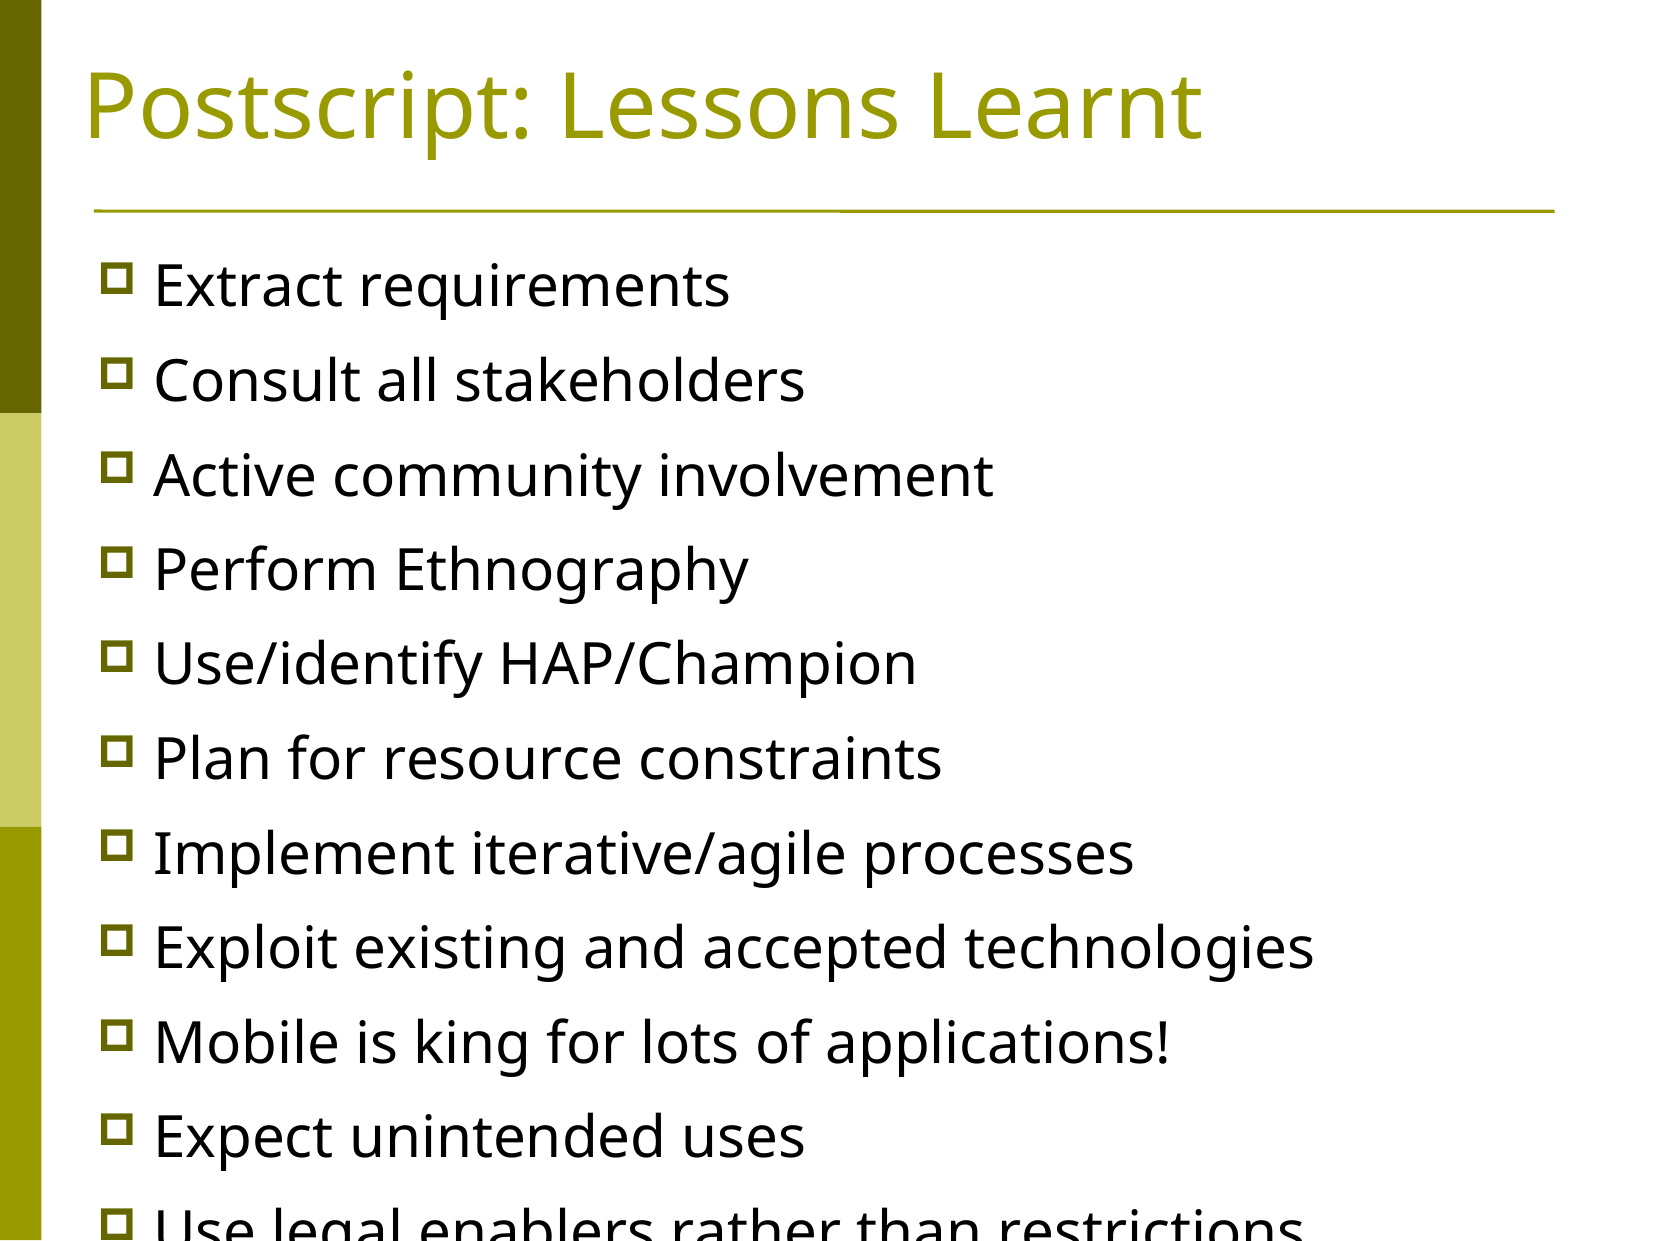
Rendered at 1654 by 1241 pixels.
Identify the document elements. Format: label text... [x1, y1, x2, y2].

list Extract requirements Consult all stakeholders Active community involvement Perform Ethnography Use/identify HAP/Champion Plan for resource constraints Implement iterative/agile processes Exploit existing and accepted technologies Mobile is king for lots of applications! Expect unintended uses Use legal enablers rather than restrictions [82, 236, 1571, 1149]
title Postscript: Lessons Learnt [82, 29, 1571, 178]
